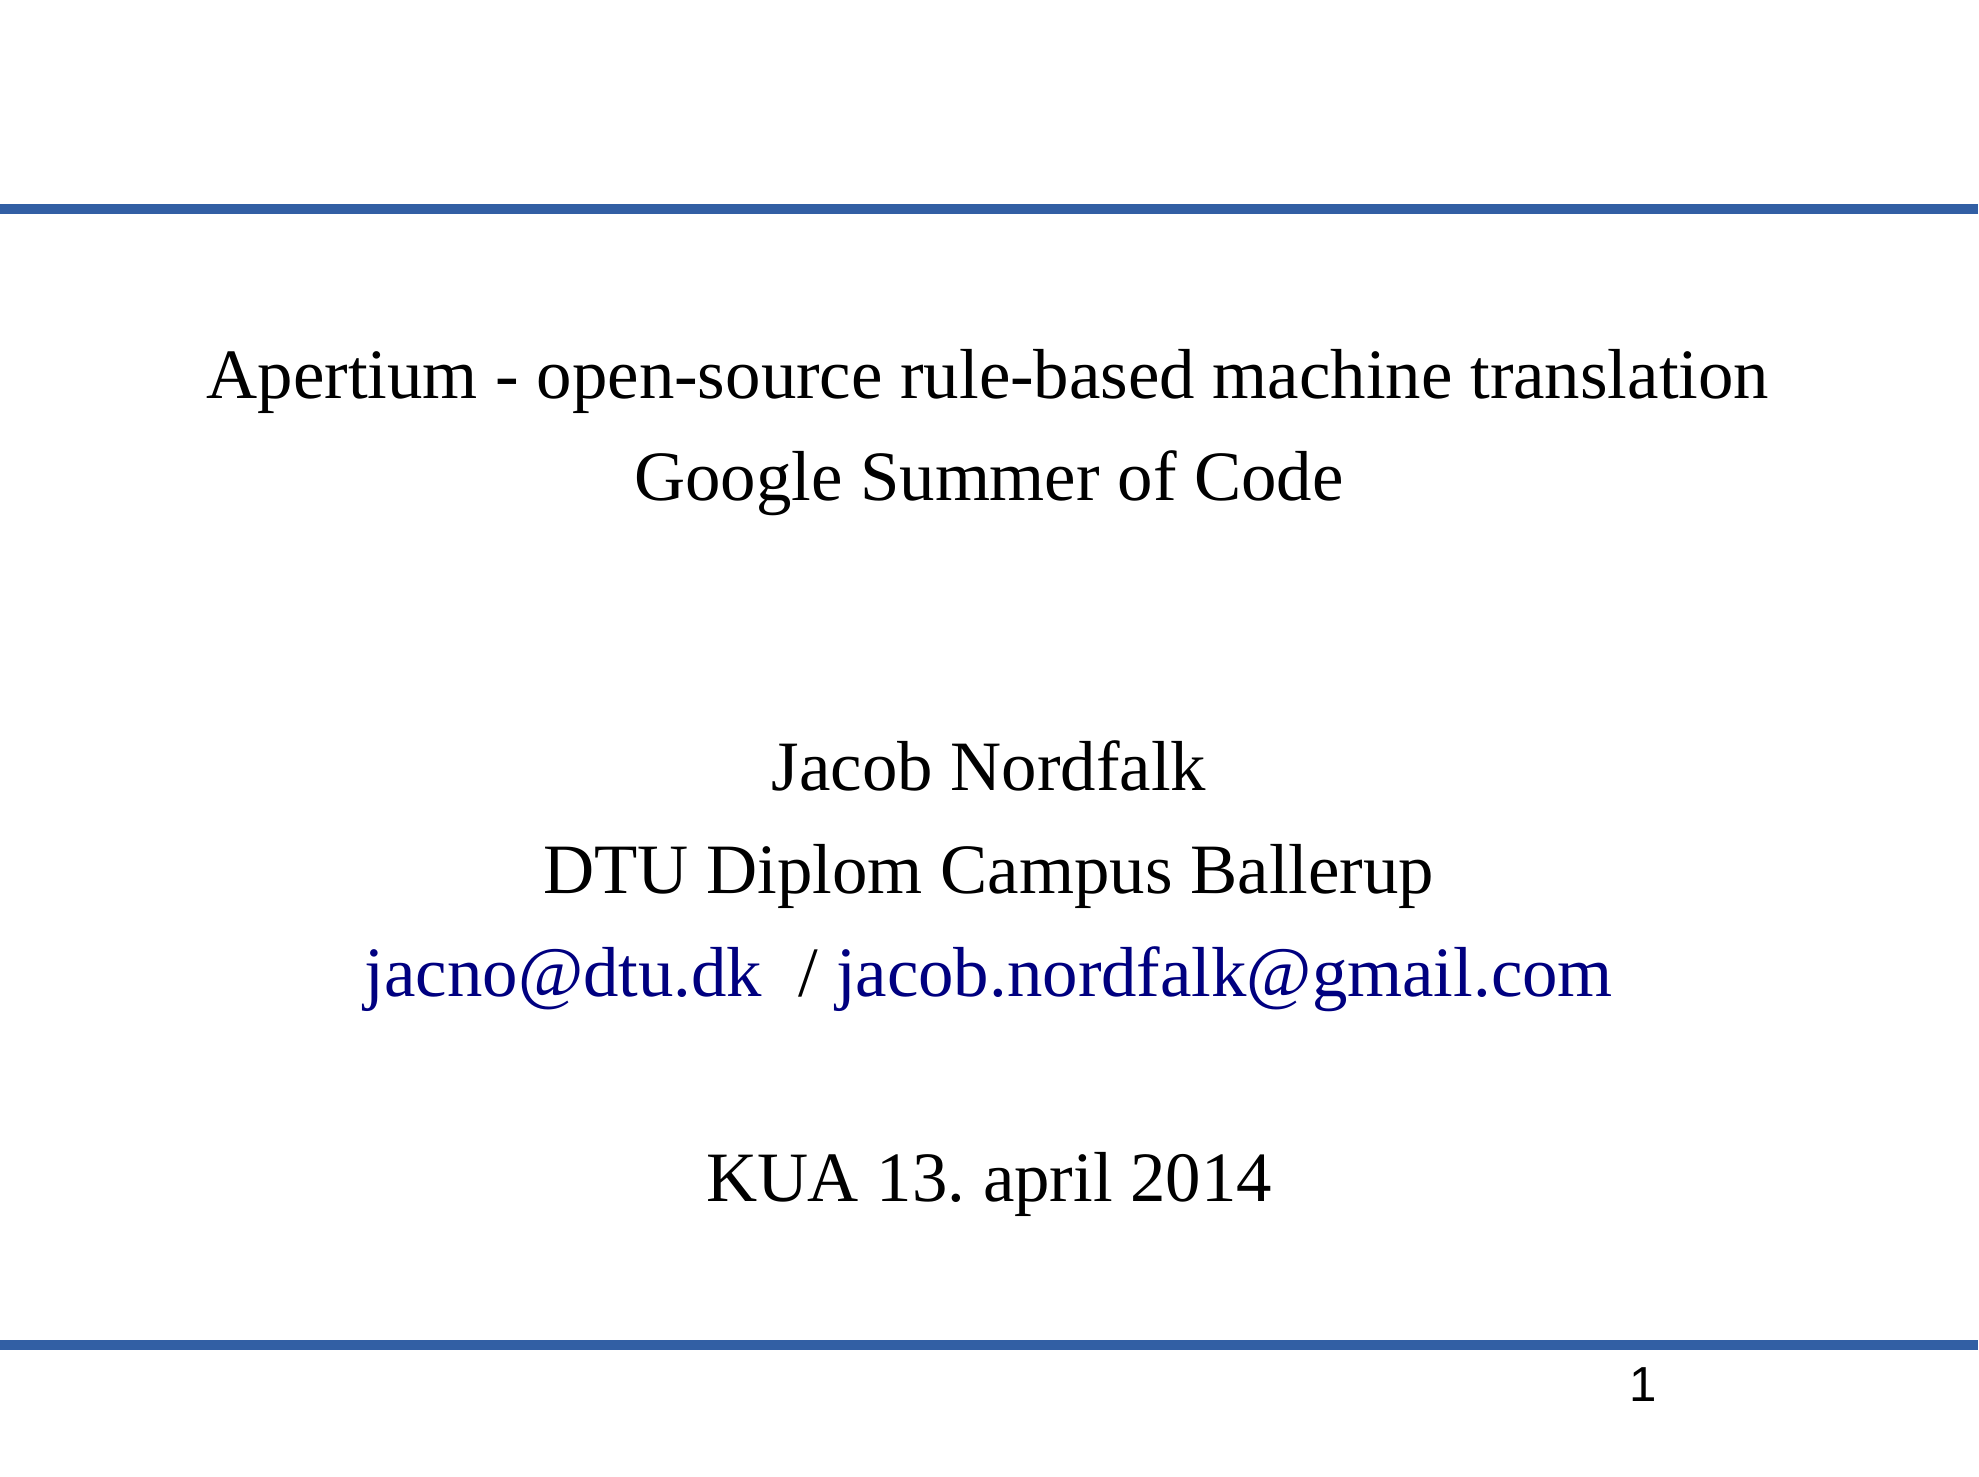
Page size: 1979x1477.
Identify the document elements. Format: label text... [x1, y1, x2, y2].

subtitle Apertium - open-source rule-based machine translation Google Summer of Code Jacob Nordfalk DTU Diplom Campus Ballerup jacno@dtu.dk / jacob.nordfalk@gmail.com KUA 13. april 2014 [0, 327, 1979, 1216]
